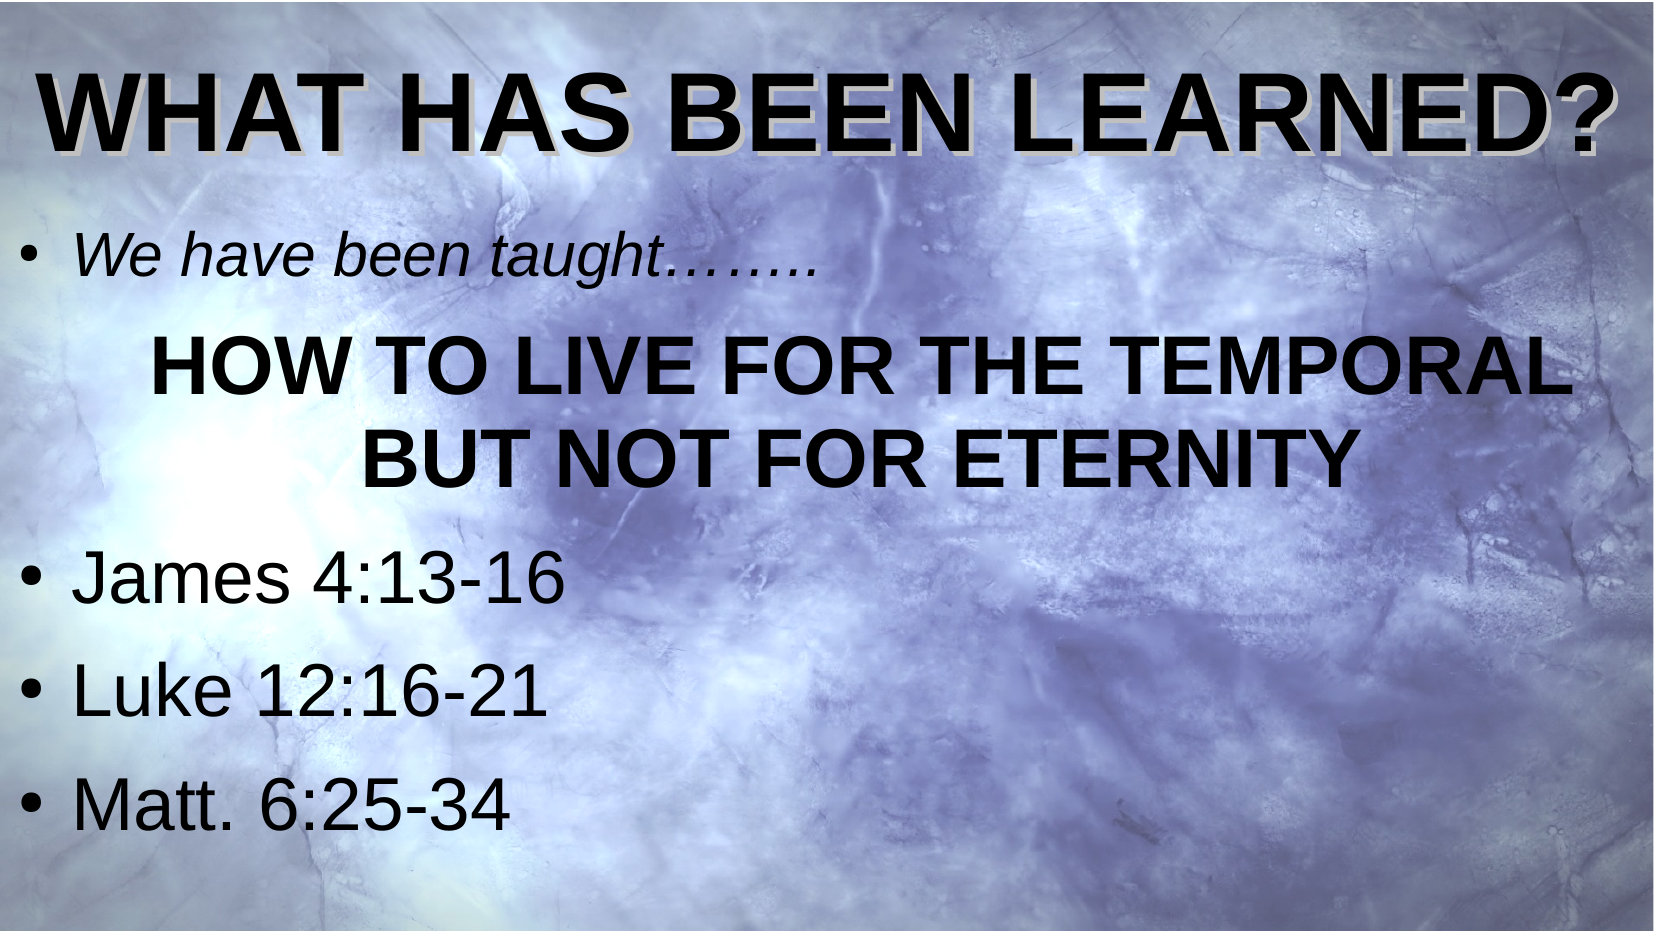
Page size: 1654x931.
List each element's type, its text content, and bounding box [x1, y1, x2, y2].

title WHAT HAS BEEN LEARNED? [3, 15, 1654, 211]
list We have been taught…….. HOW TO LIVE FOR THE TEMPORAL BUT NOT FOR ETERNITY James 4:13-16 Luke 12:16-21 Matt. 6:25-34 [0, 220, 1654, 931]
picture [0, 2, 1654, 220]
